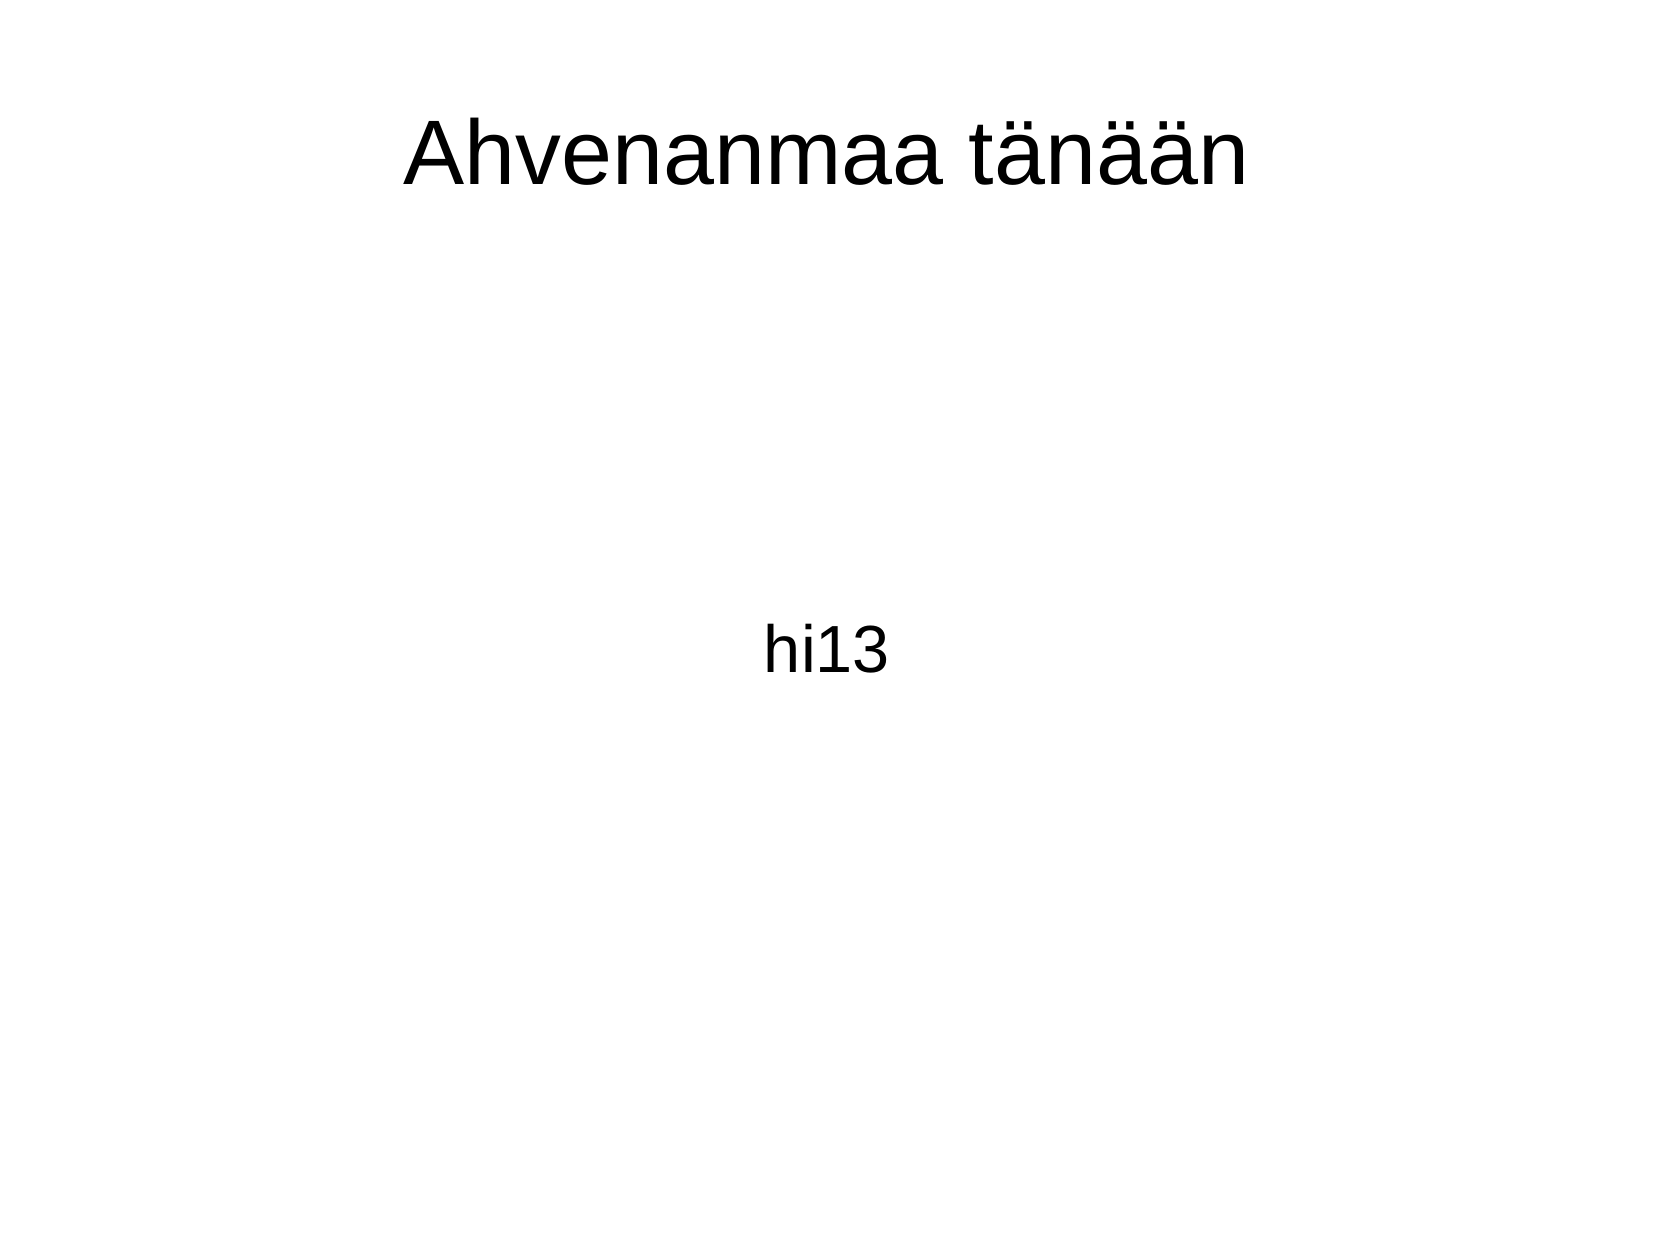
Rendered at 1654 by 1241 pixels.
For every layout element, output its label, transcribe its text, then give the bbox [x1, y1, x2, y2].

title Ahvenanmaa tänään [82, 49, 1571, 257]
subtitle hi13 [82, 290, 1571, 1010]
